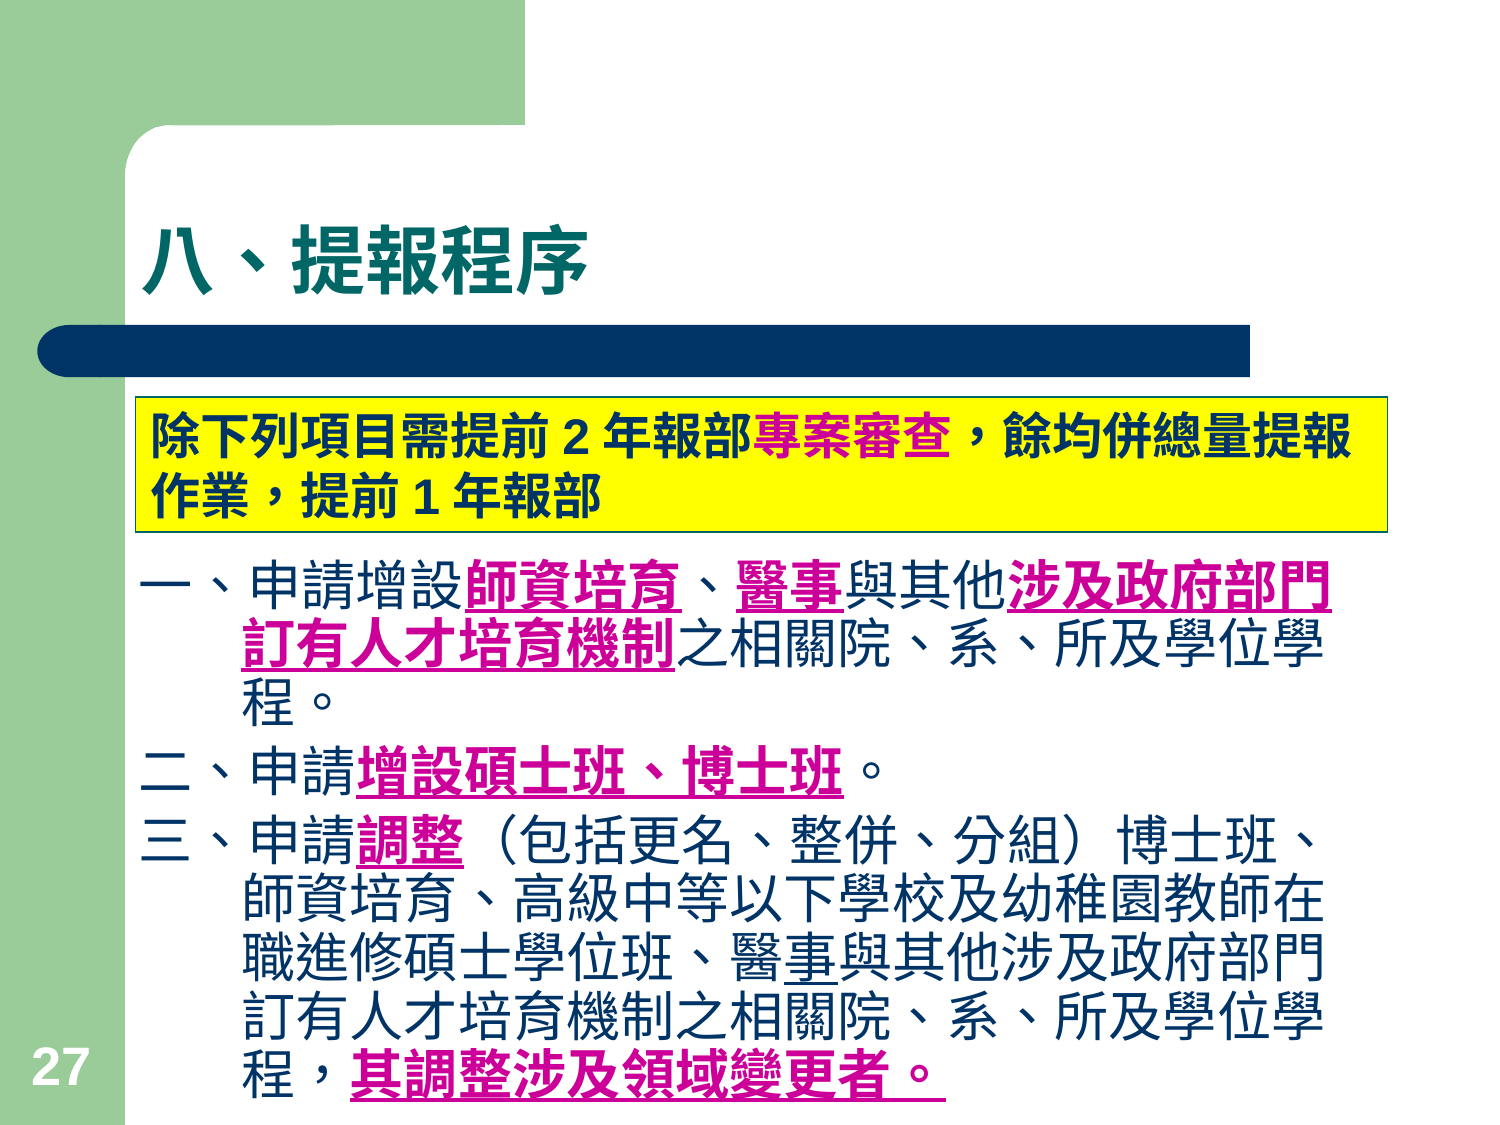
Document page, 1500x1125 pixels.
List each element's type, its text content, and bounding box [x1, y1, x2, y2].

text_box 除下列項目需提前2年報部專案審查，餘均併總量提報作業，提前1年報部 [135, 397, 1388, 532]
list 一、申請增設師資培育、醫事與其他涉及政府部門訂有人才培育機制之相關院、系、所及學位學程。 二、申請增設碩士班、博士班。 三、申請調整（包括更名、整併、分組）博士班、師資培育、高級中等以下學校及幼稚園教師在職進修碩士學位班、醫事與其他涉及政府部門訂有人才培育機制之相關院、系、所及學位學程，其調整涉及領域變更者。 [123, 550, 1386, 1125]
slide_number <編號> [13, 1023, 111, 1105]
title 八、提報程序 [125, 125, 1425, 313]
